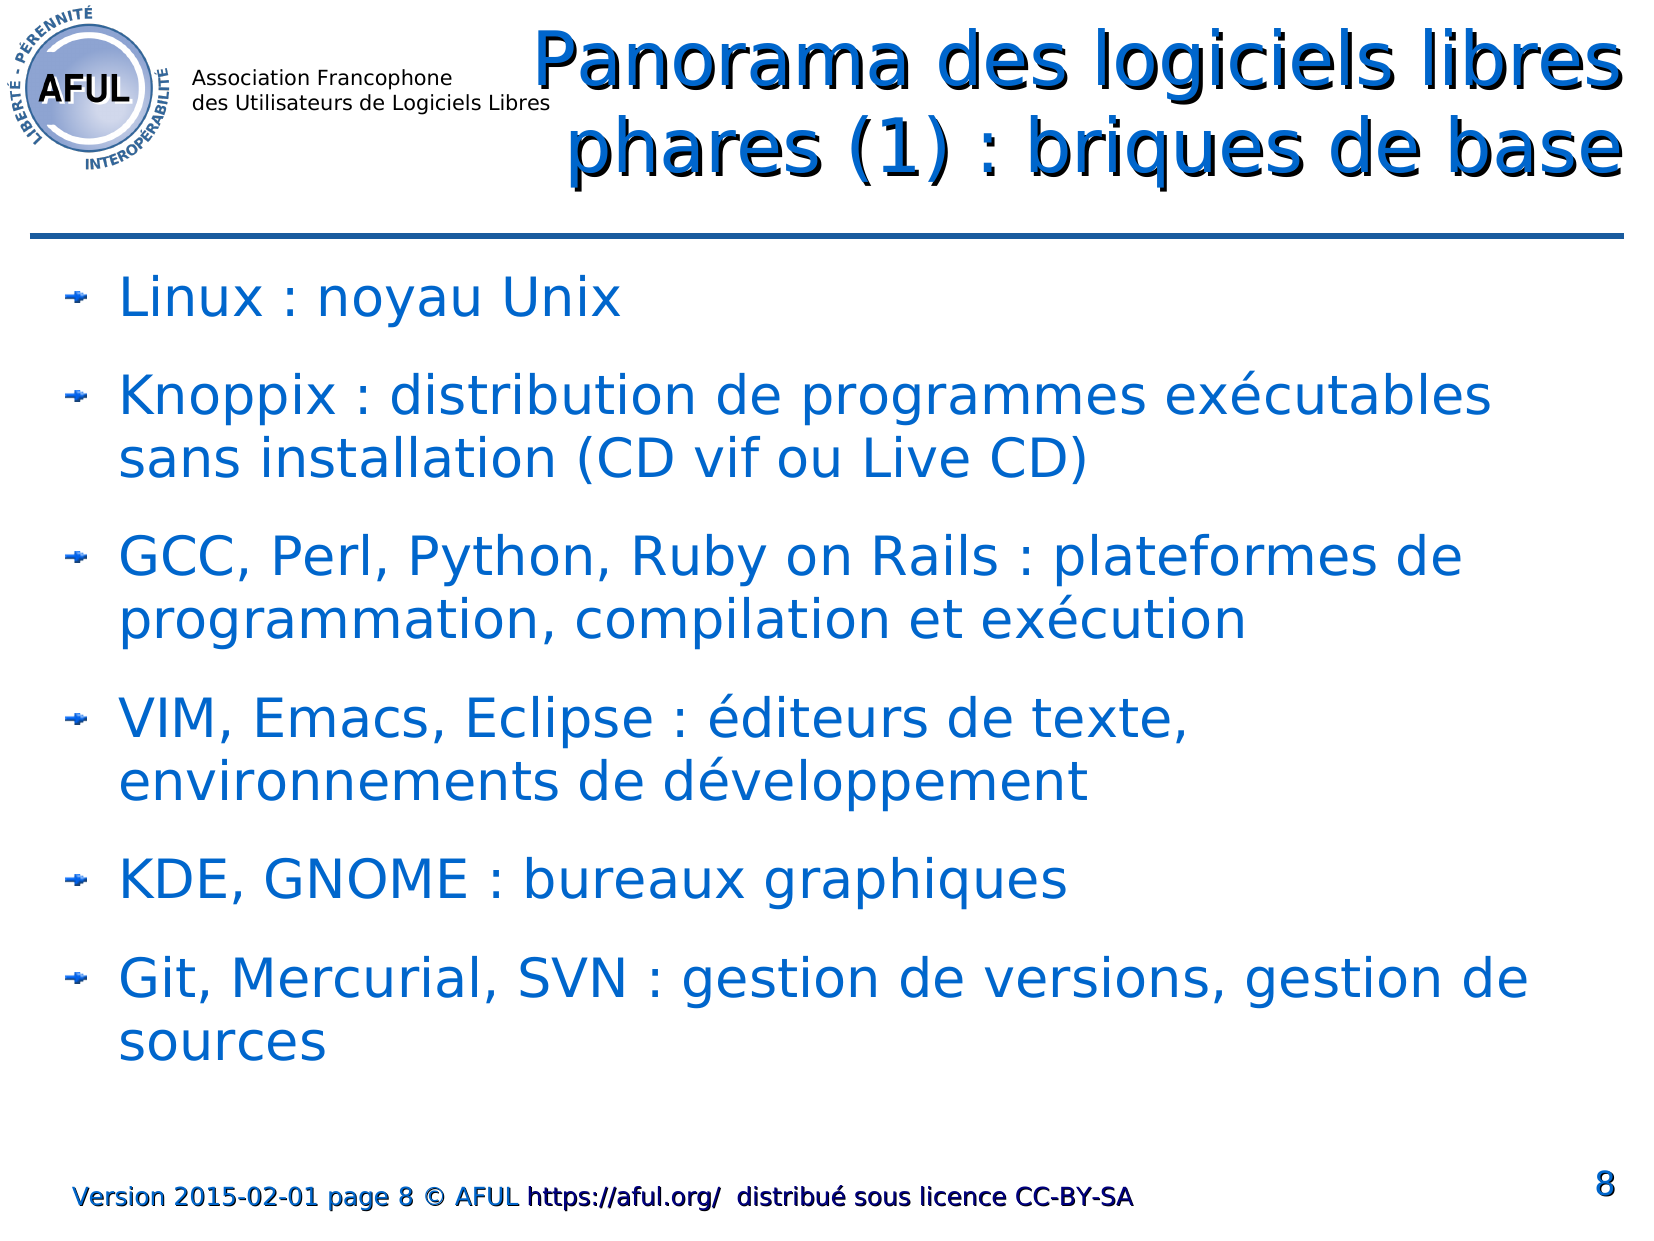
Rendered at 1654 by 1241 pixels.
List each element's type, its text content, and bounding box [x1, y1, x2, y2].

title Panorama des logiciels libres phares (1) : briques de base [501, 0, 1625, 207]
picture [0, 0, 178, 178]
list Linux : noyau Unix Knoppix : distribution de programmes exécutables sans installation (CD vif ou Live CD) GCC, Perl, Python, Ruby on Rails : plateformes de programmation, compilation et exécution VIM, Emacs, Eclipse : éditeurs de texte, environnements de développement KDE, GNOME : bureaux graphiques Git, Mercurial, SVN : gestion de versions, gestion de sources [47, 265, 1595, 1211]
